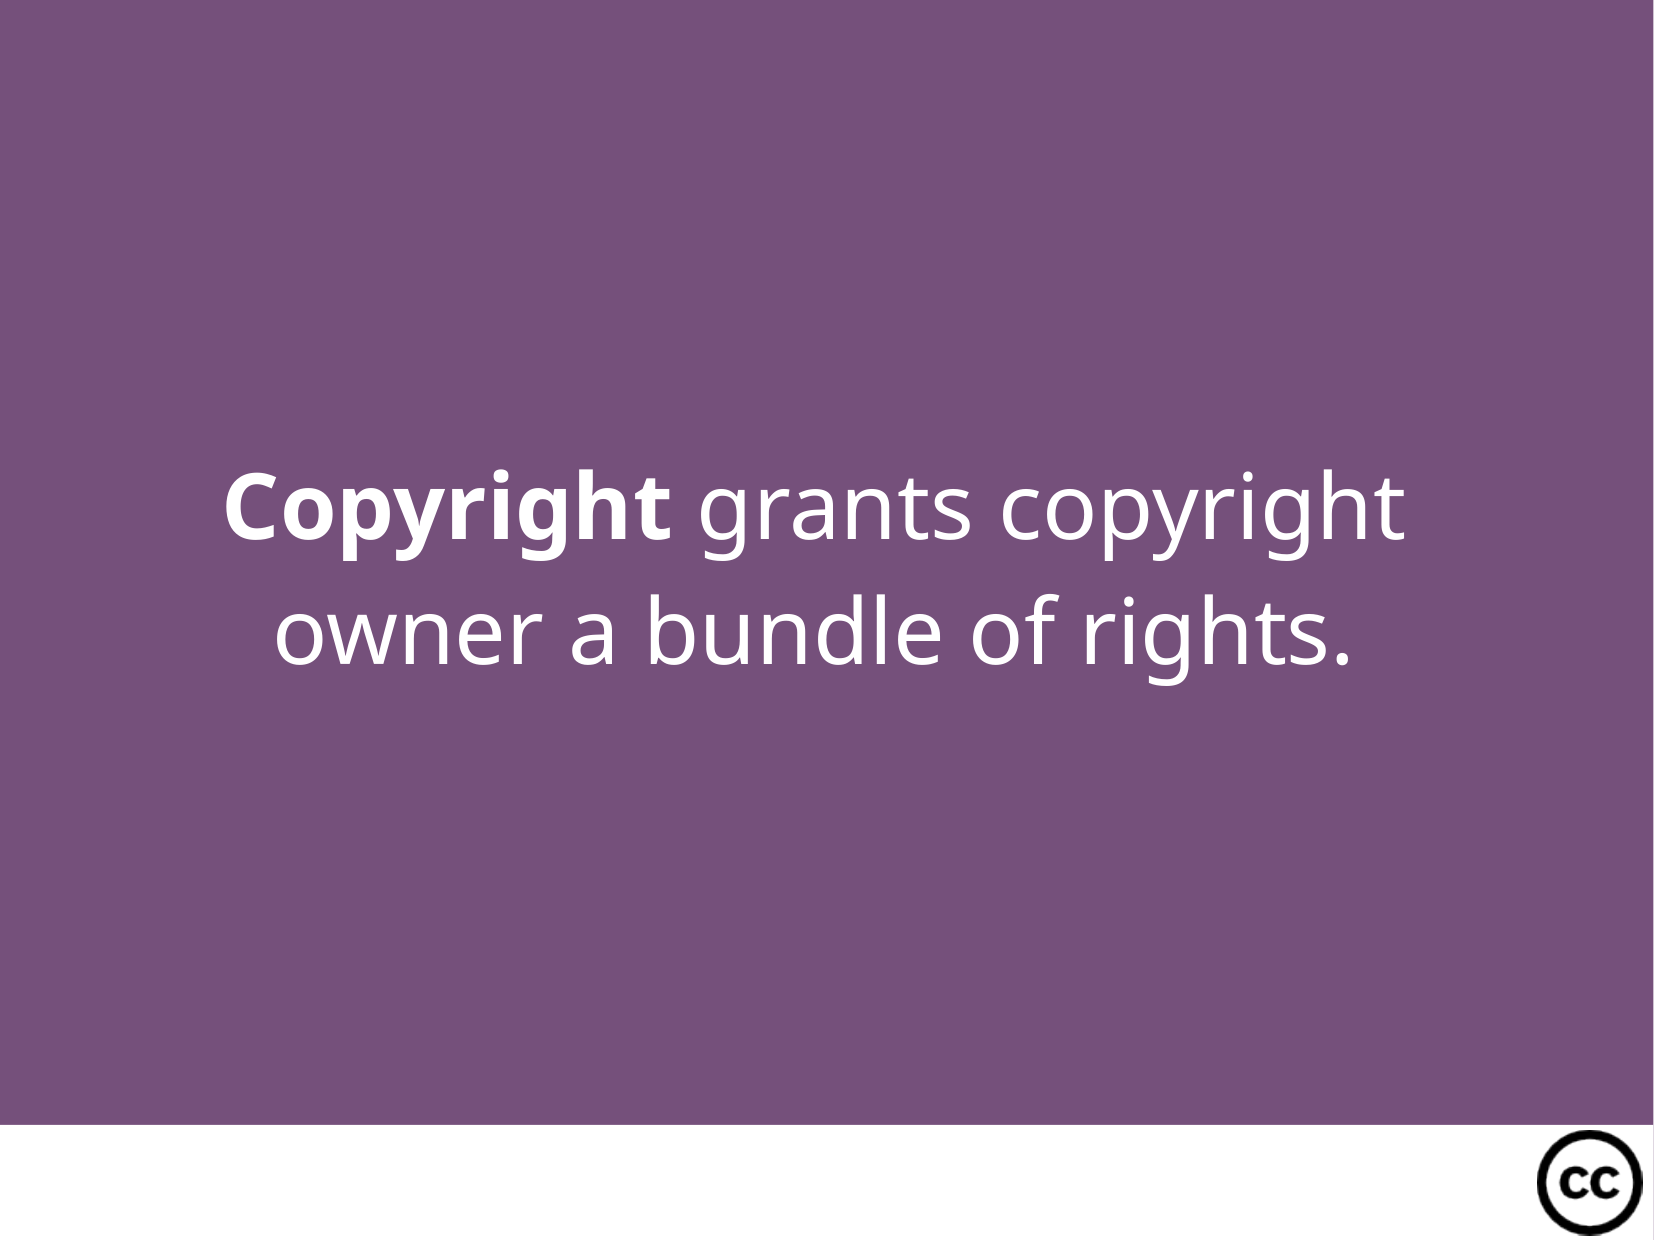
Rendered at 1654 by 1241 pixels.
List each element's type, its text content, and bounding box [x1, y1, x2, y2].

title Copyright grants copyright owner a bundle of rights. [82, 459, 1571, 674]
picture [1537, 1130, 1643, 1236]
